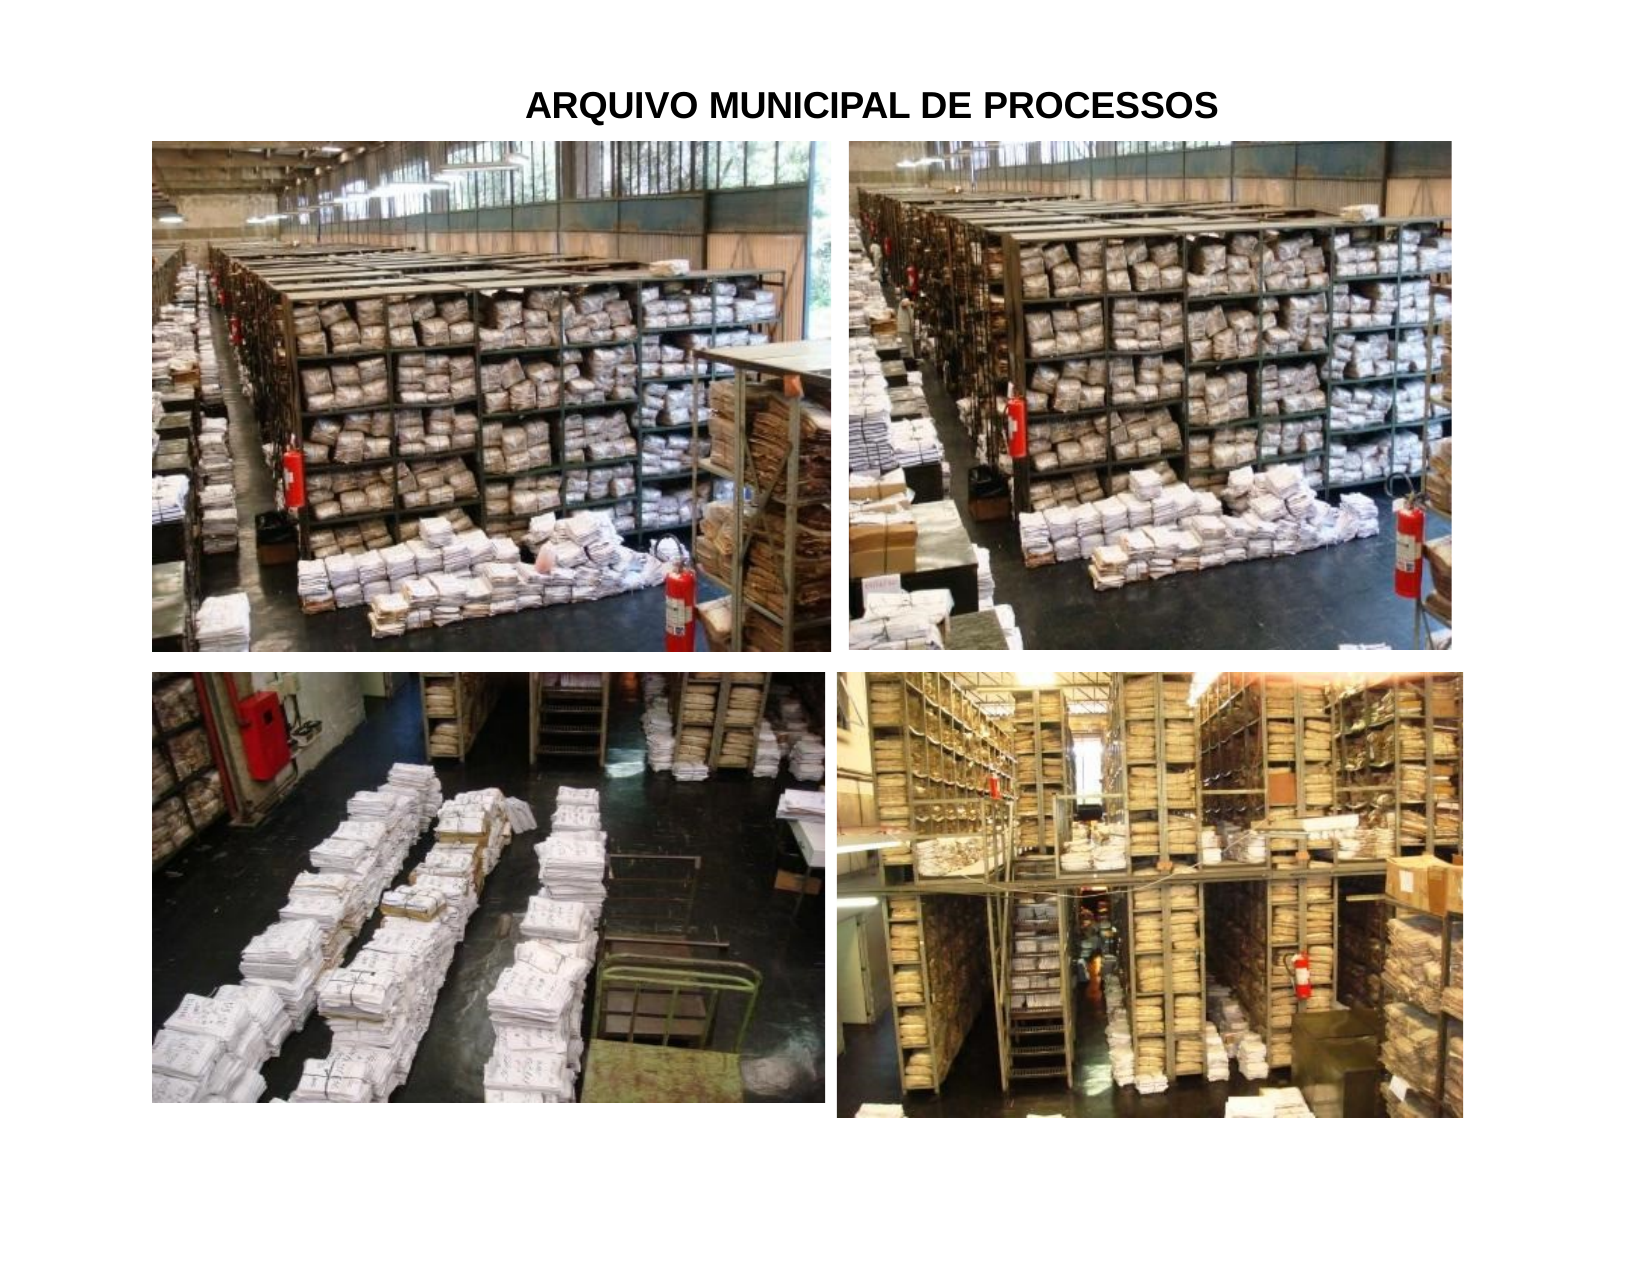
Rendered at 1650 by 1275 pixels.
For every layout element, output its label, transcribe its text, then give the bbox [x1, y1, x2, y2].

text_box [837, 673, 1463, 1118]
text_box ARQUIVO MUNICIPAL DE PROCESSOS [522, 79, 1228, 129]
text_box [849, 141, 1452, 650]
text_box [152, 673, 825, 1103]
text_box [152, 141, 831, 651]
